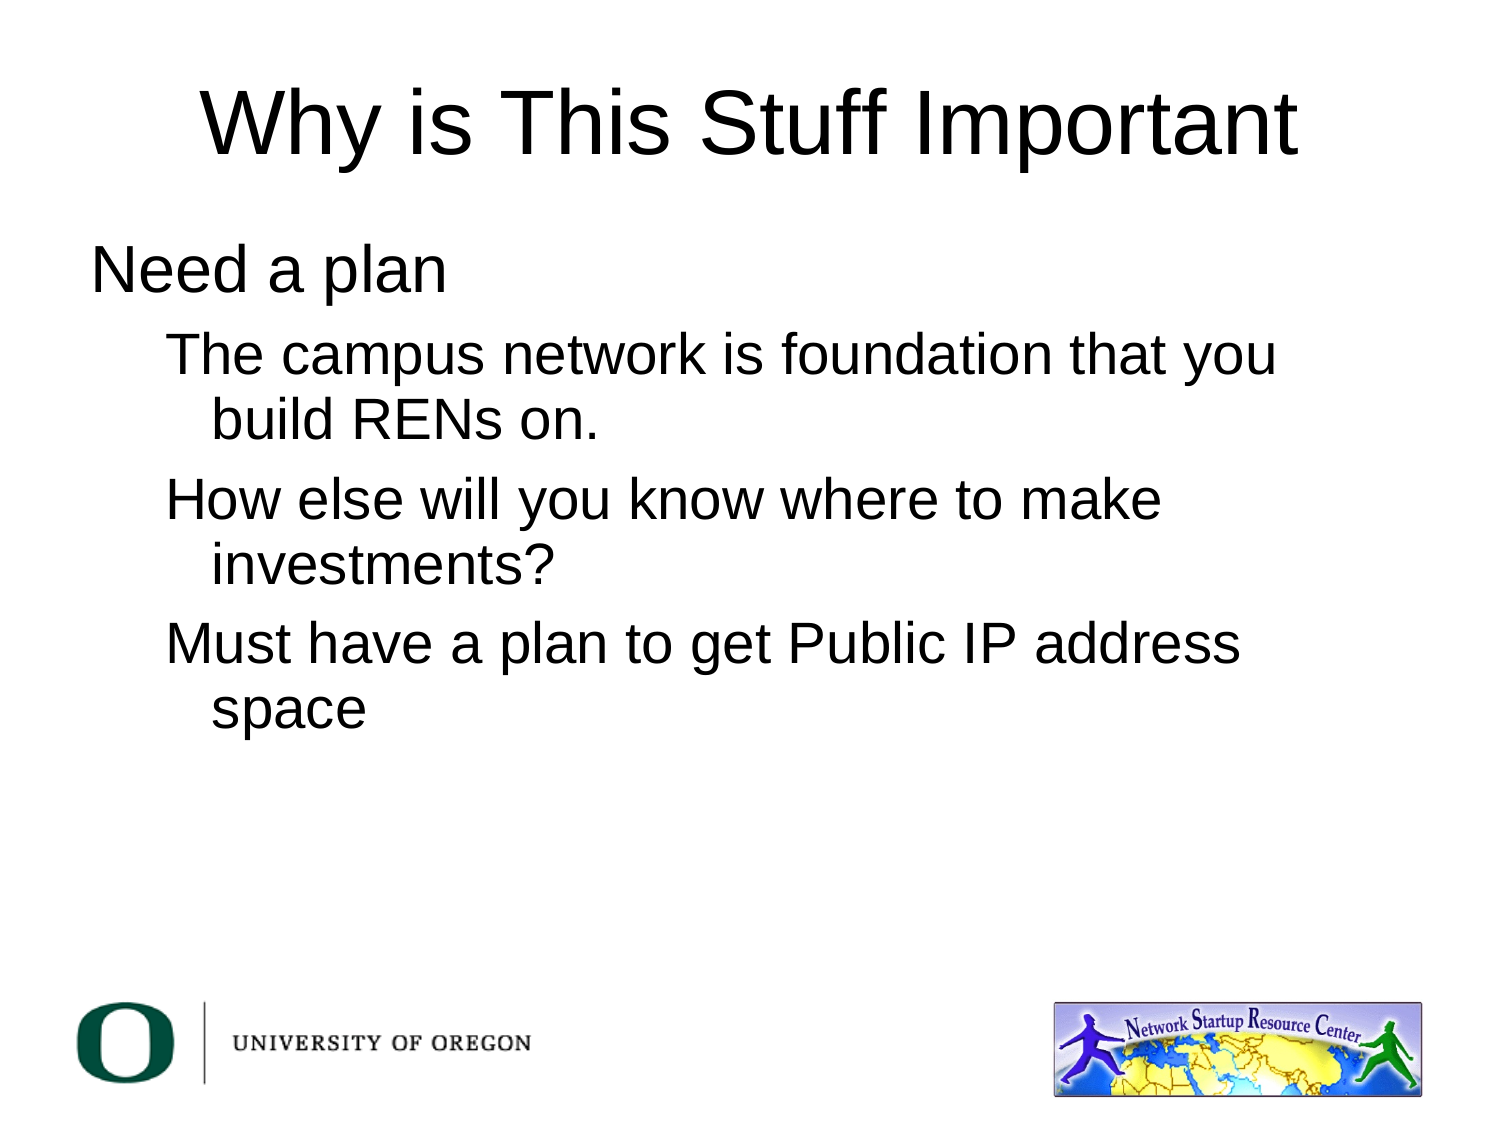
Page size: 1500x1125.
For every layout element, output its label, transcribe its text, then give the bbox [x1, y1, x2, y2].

title Why is This Stuff Important [75, 45, 1426, 201]
picture [1050, 999, 1426, 1100]
picture [62, 998, 546, 1088]
list Need a plan The campus network is foundation that you build RENs on. How else will you know where to make investments? Must have a plan to get Public IP address space [75, 224, 1426, 963]
